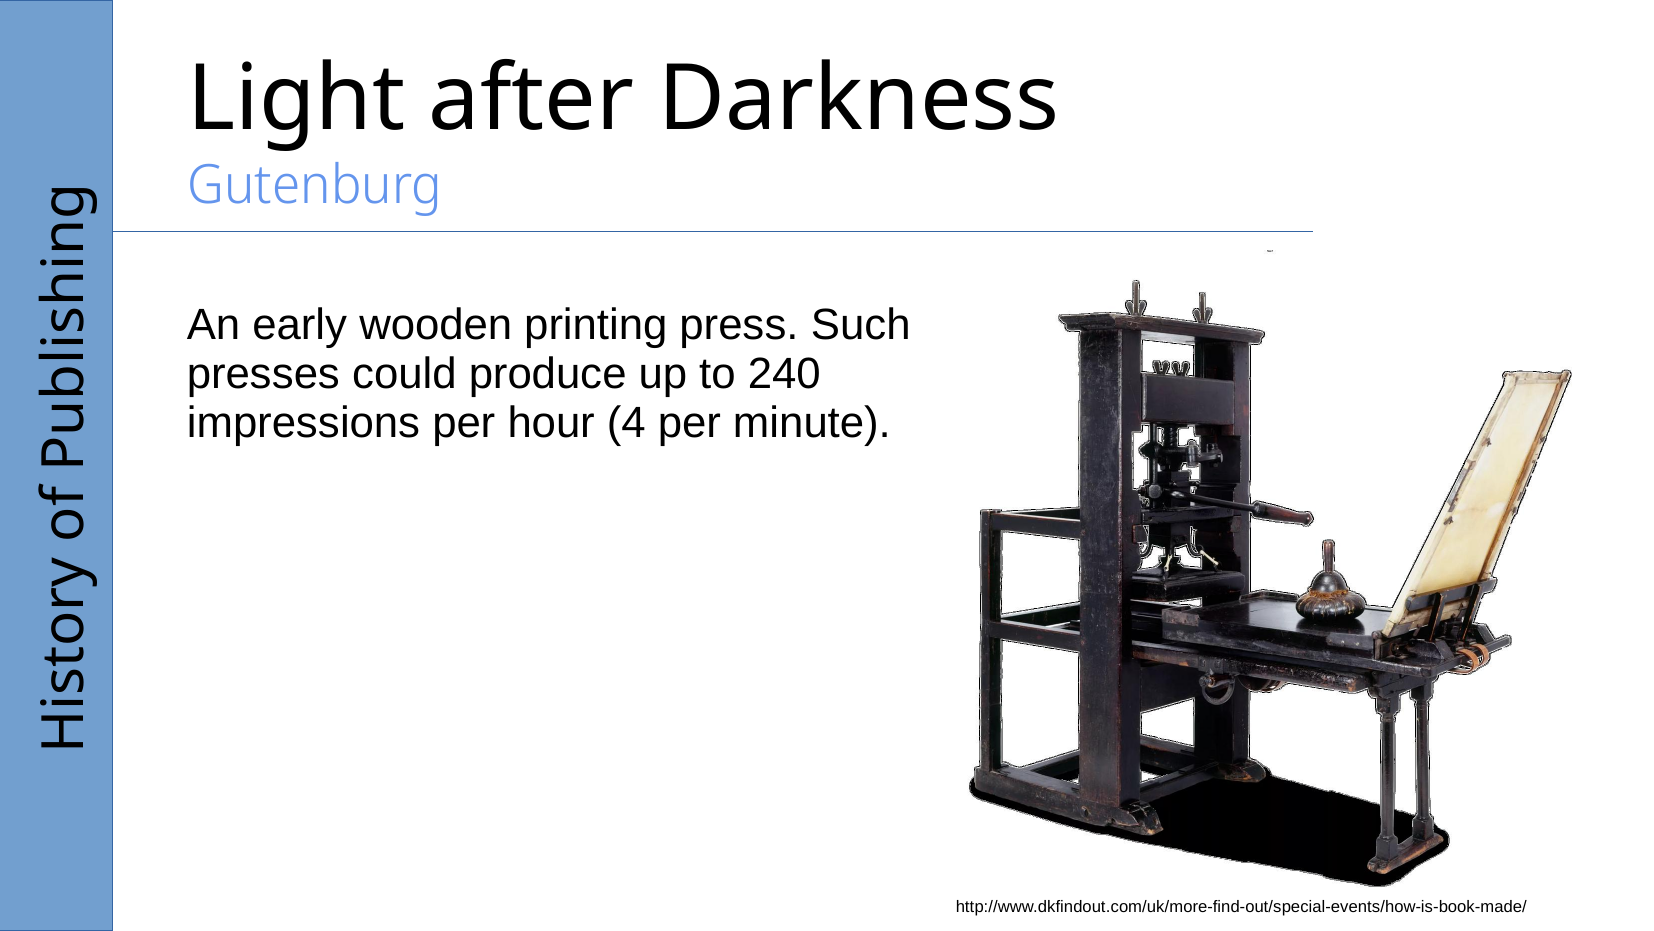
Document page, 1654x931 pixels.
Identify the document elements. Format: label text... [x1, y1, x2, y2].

title Gutenburg [187, 125, 1571, 239]
text_box http://www.dkfindout.com/uk/more-find-out/special-events/how-is-book-made/ [941, 890, 1654, 924]
title Light after Darkness [187, 33, 1571, 125]
picture [947, 250, 1590, 889]
text_box History of Publishing [13, 37, 105, 901]
text_box [0, 0, 113, 931]
text_box An early wooden printing press. Such presses could produce up to 240 impressions per hour (4 per minute). [186, 300, 947, 805]
